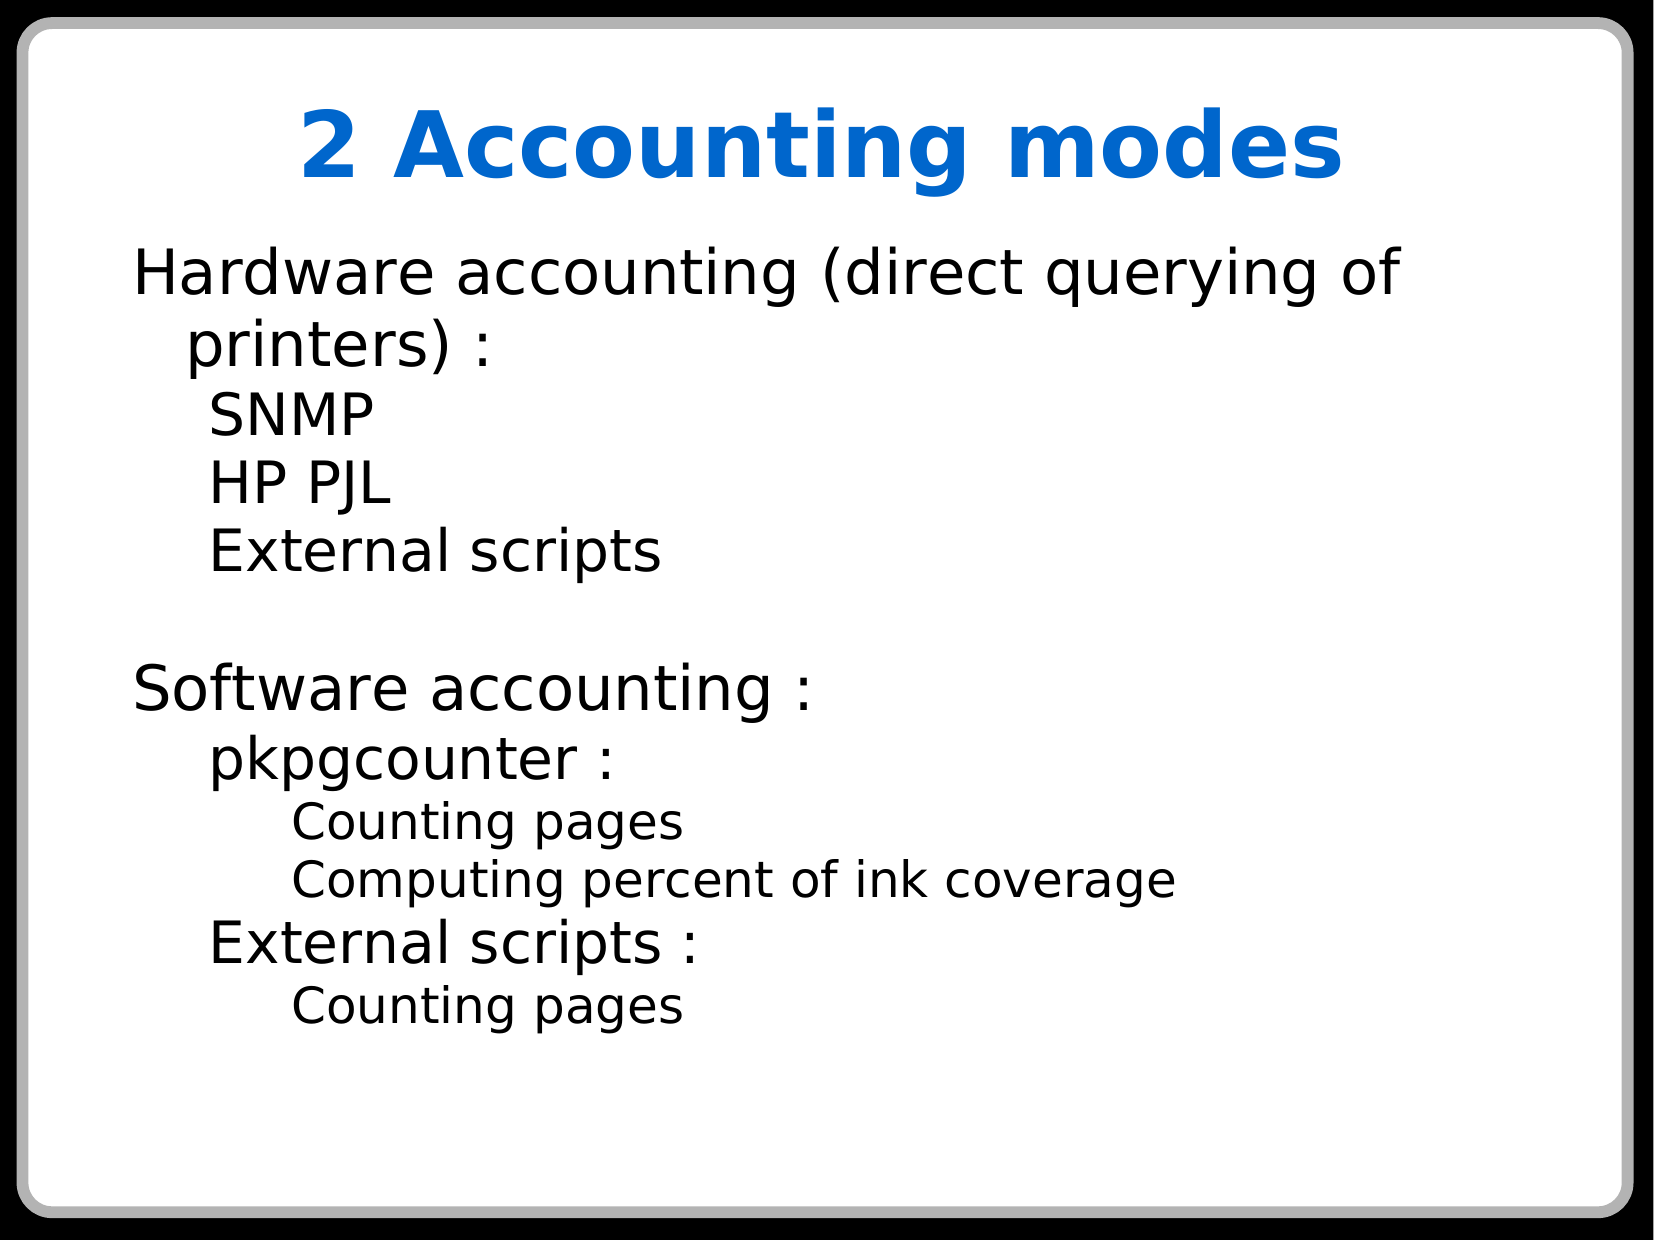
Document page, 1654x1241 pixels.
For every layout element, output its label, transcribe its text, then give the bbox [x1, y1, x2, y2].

list Hardware accounting (direct querying of printers) : SNMP HP PJL External scripts Software accounting : pkpgcounter : Counting pages Computing percent of ink coverage External scripts : Counting pages [114, 236, 1536, 1036]
title 2 Accounting modes [67, 91, 1577, 199]
